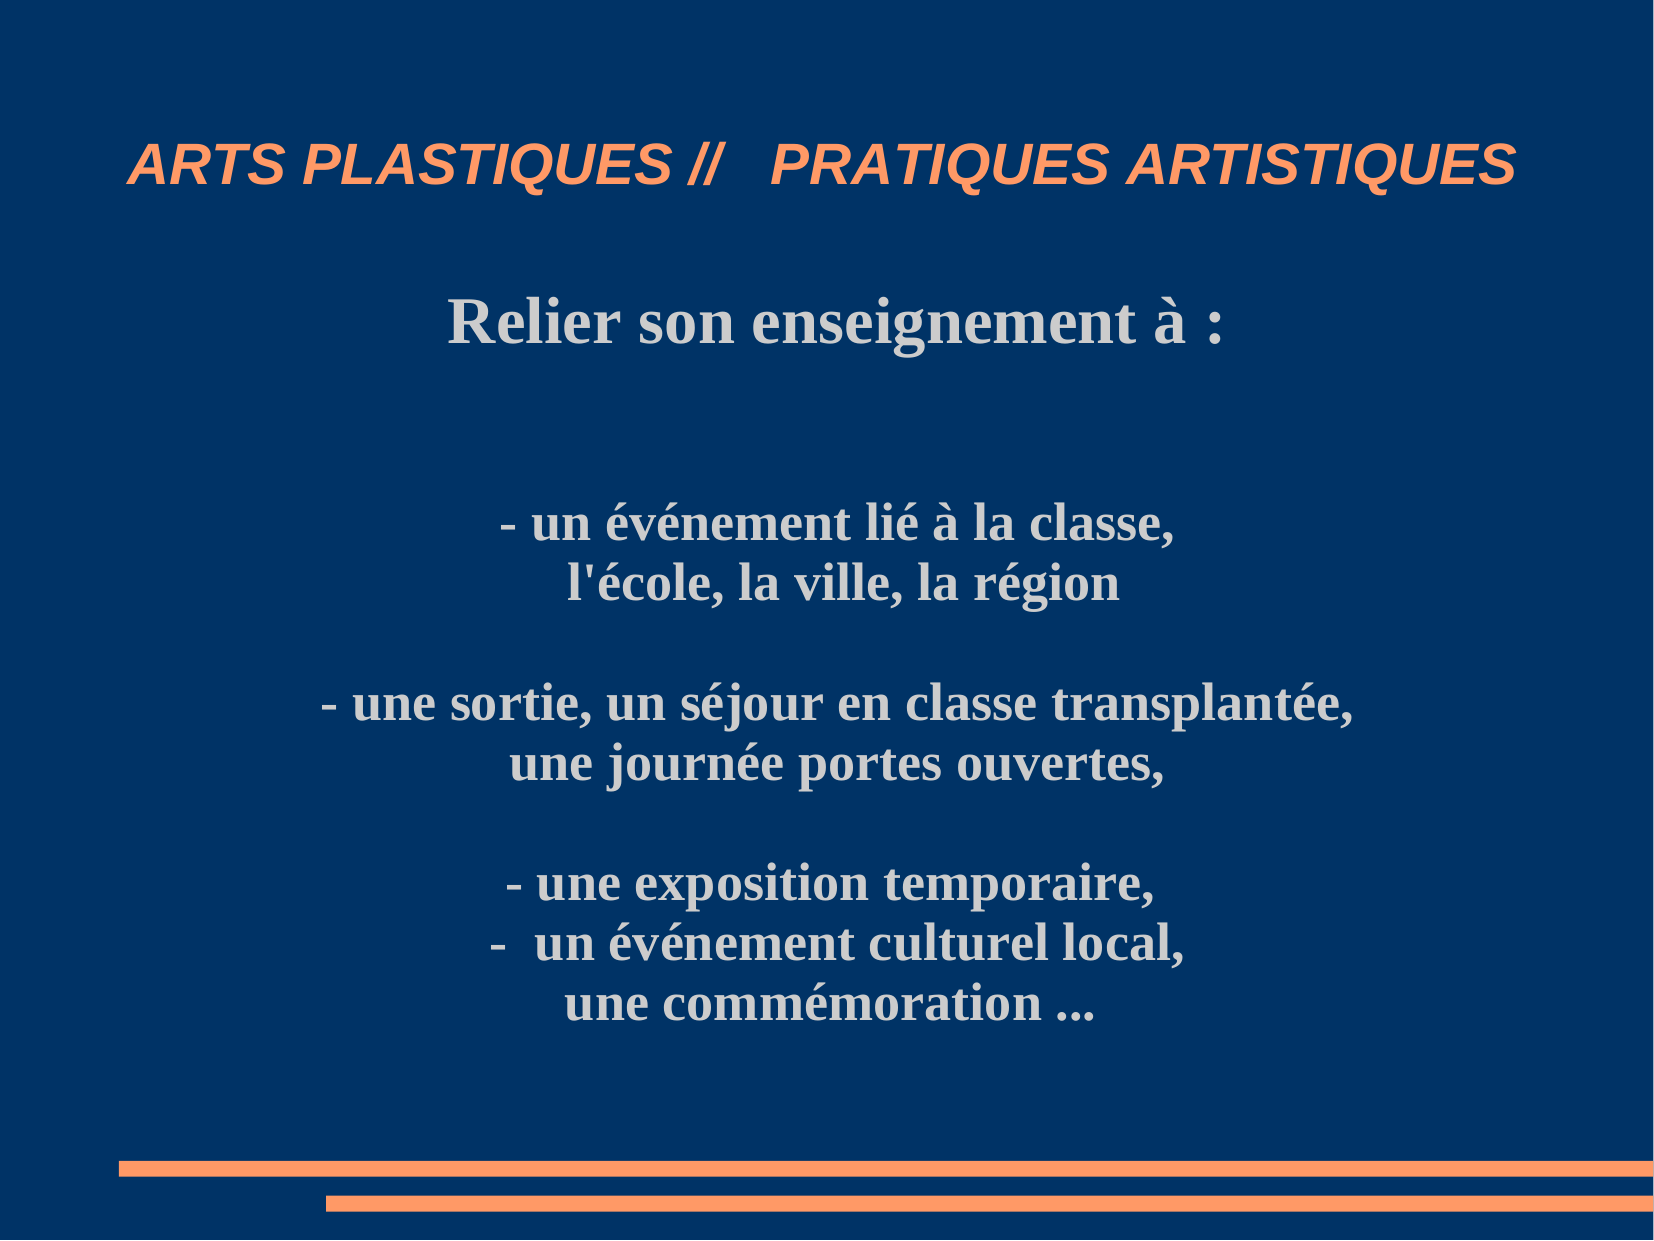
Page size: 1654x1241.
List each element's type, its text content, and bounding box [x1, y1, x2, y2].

subtitle Relier son enseignement à : - un événement lié à la classe, l'école, la ville, la région - une sortie, un séjour en classe transplantée, une journée portes ouvertes, - une exposition temporaire, - un événement culturel local, une commémoration ... [118, 253, 1558, 1063]
title ARTS PLASTIQUES // PRATIQUES ARTISTIQUES [123, 29, 1536, 253]
